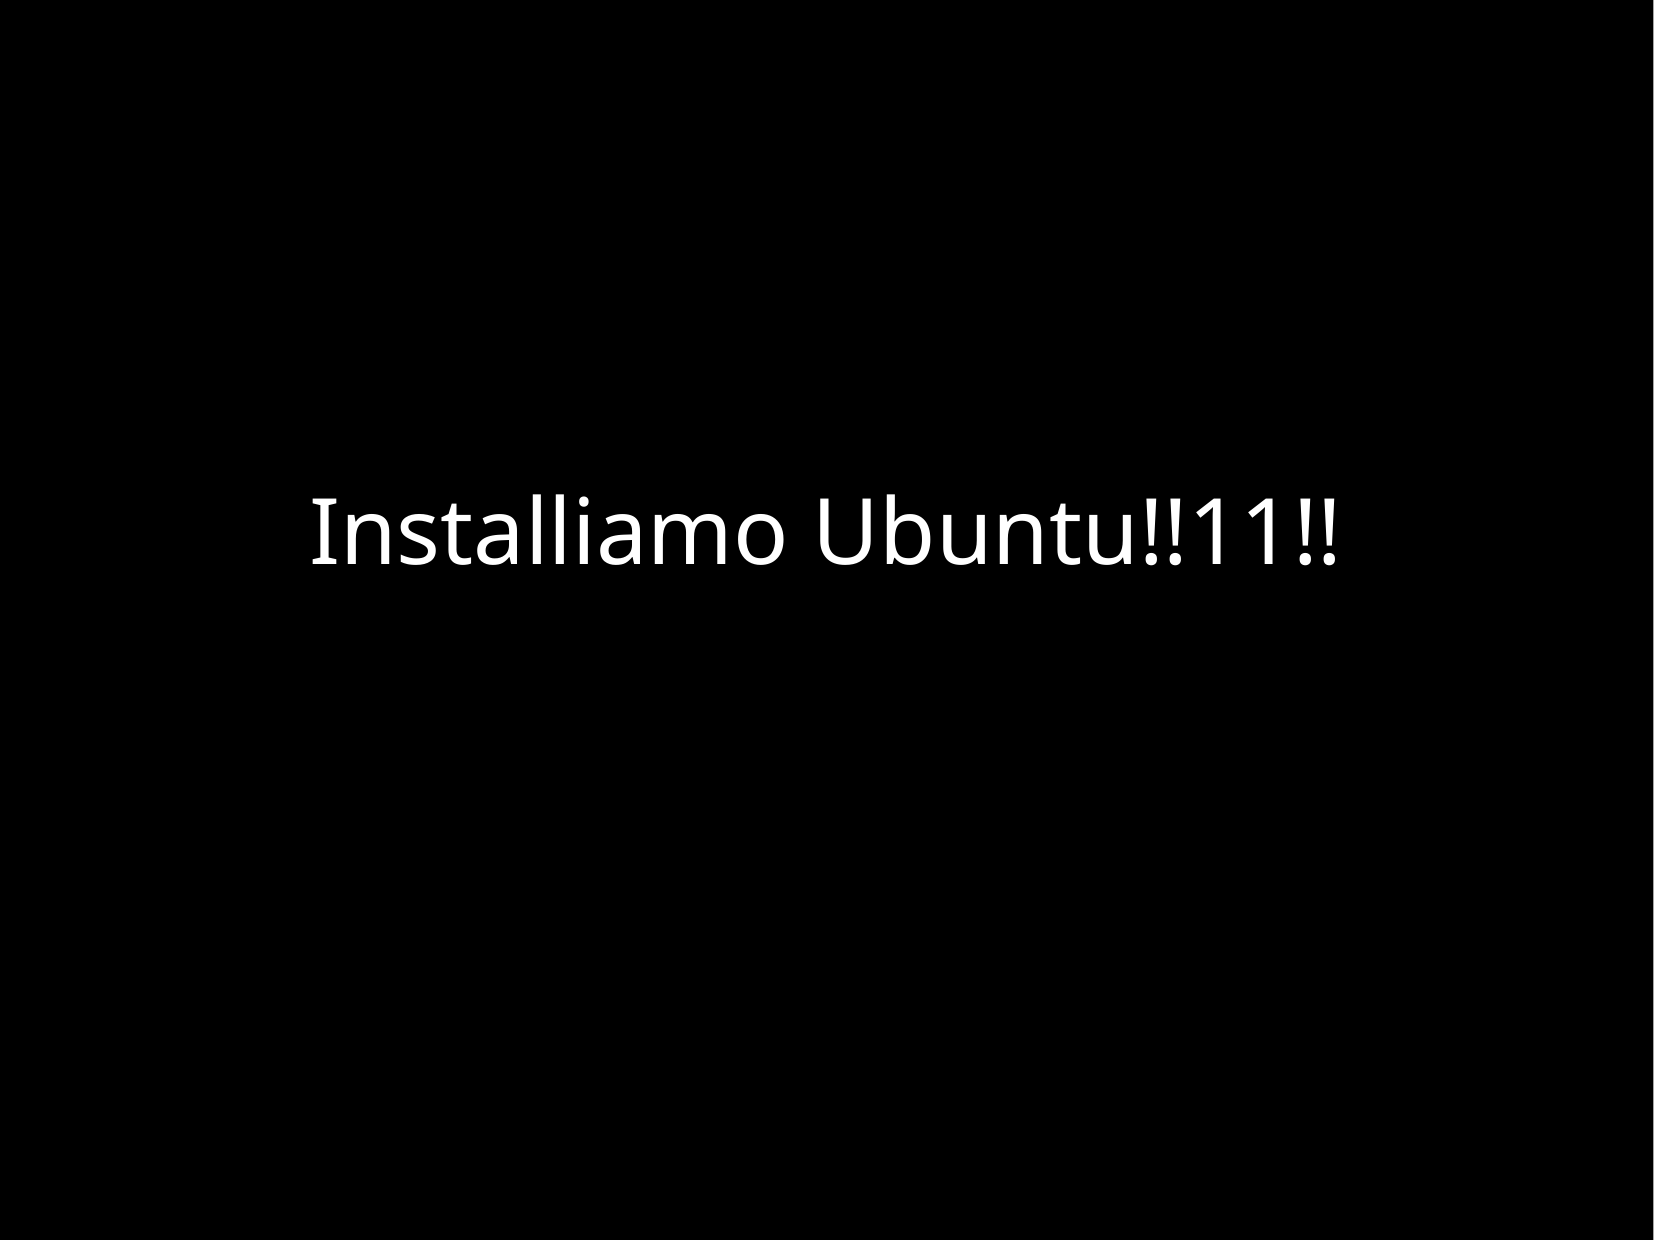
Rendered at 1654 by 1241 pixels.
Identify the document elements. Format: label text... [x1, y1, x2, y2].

subtitle Installiamo Ubuntu!!11!! [82, 49, 1571, 1010]
